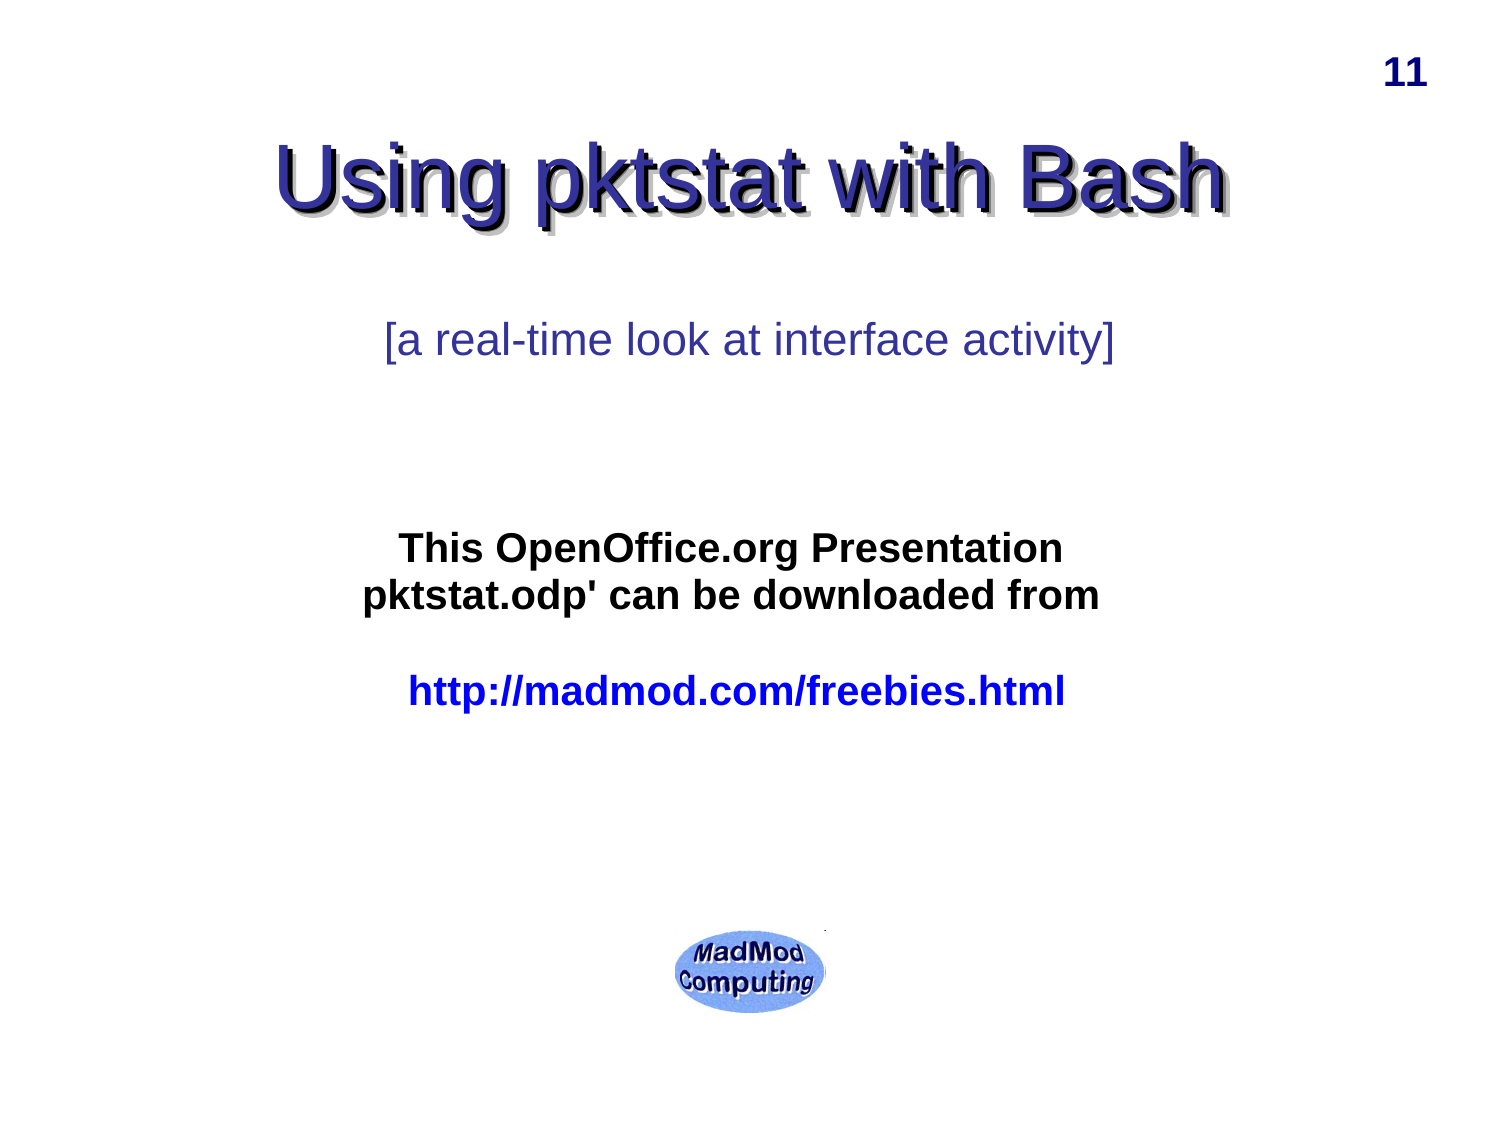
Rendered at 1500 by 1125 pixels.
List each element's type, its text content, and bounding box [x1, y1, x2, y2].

text_box [a real-time look at interface activity] [337, 299, 1163, 376]
title Using pktstat with Bash [187, 116, 1313, 238]
subtitle This OpenOffice.org Presentation pktstat.odp' can be downloaded from http://madmod.com/freebies.html [225, 525, 1163, 732]
picture [675, 930, 826, 1013]
text_box 11 [1350, 37, 1463, 103]
